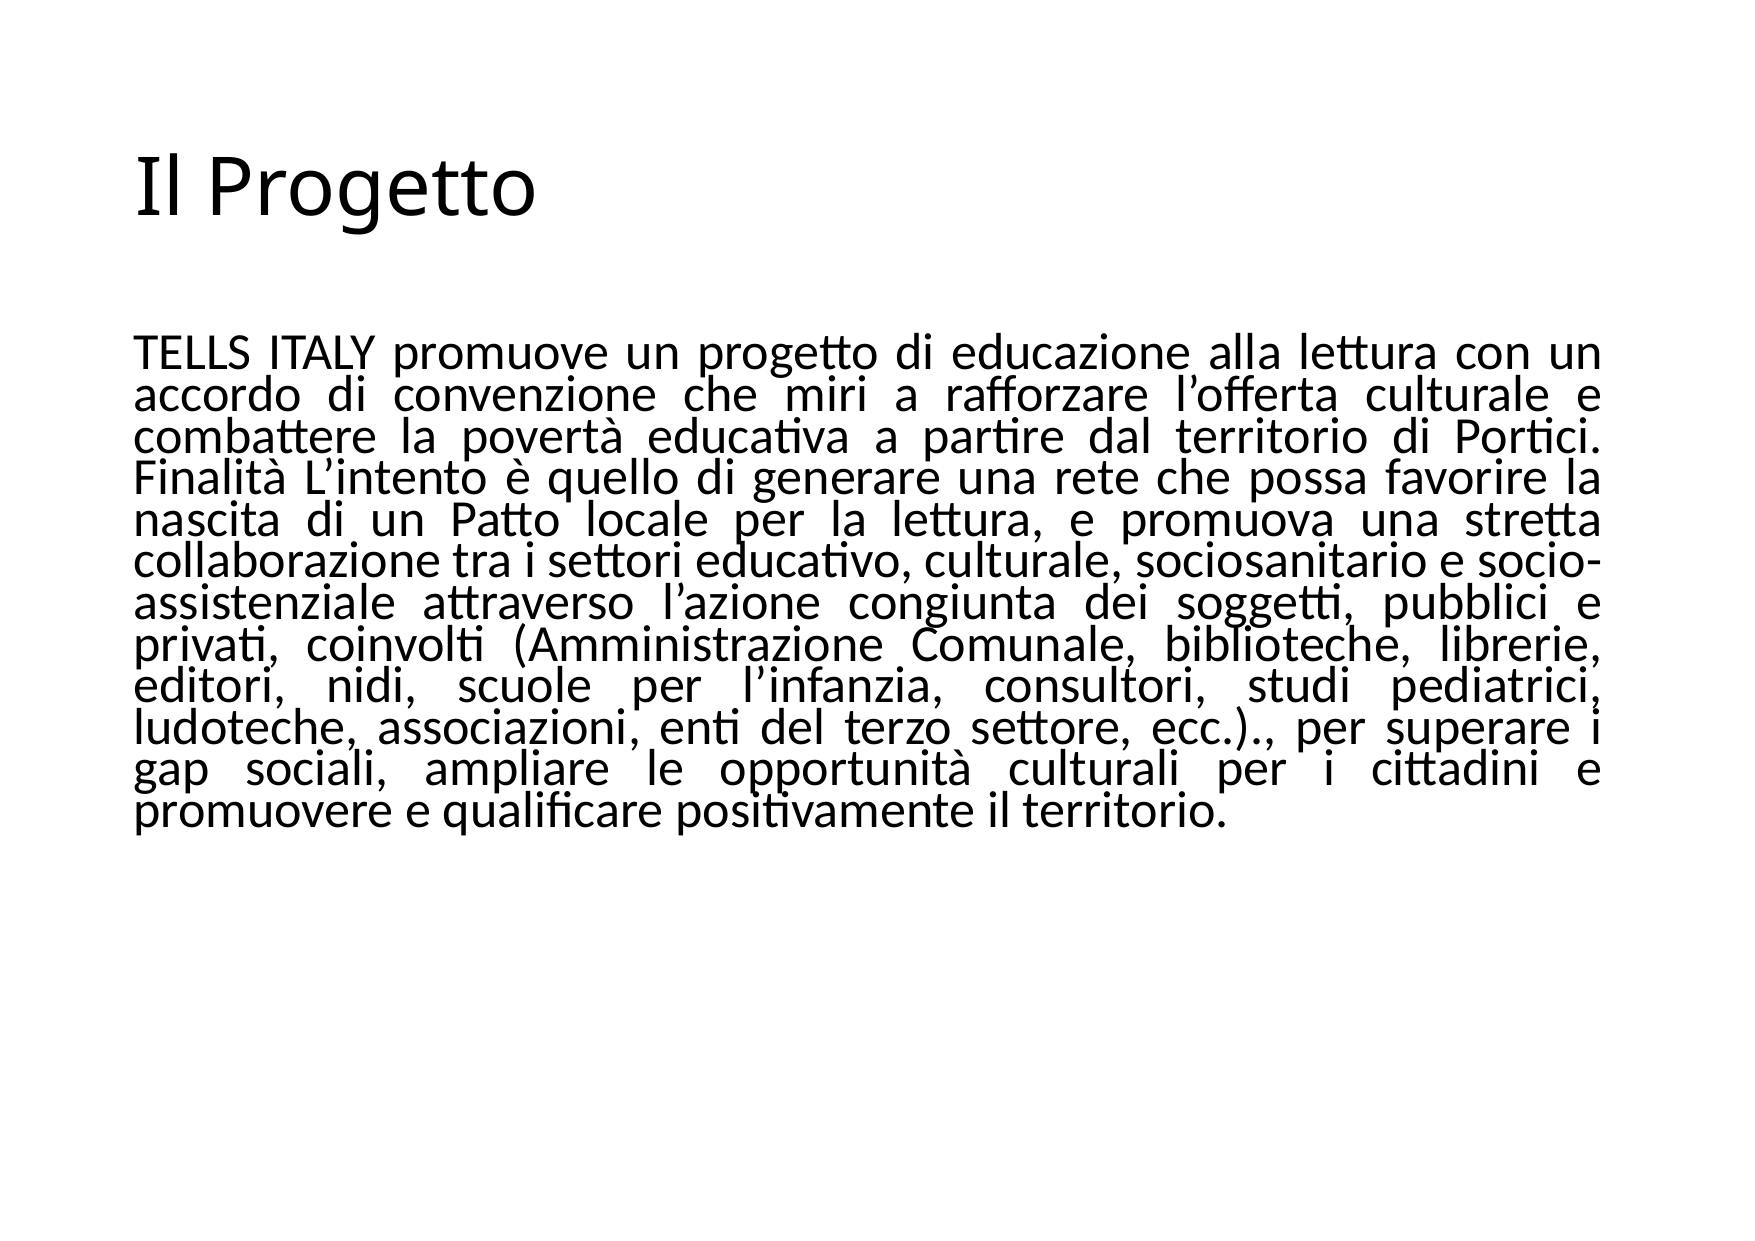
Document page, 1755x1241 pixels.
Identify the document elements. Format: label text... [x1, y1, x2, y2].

title Il Progetto [120, 66, 1634, 306]
list TELLS ITALY promuove un progetto di educazione alla lettura con un accordo di convenzione che miri a rafforzare l’offerta culturale e combattere la povertà educativa a partire dal territorio di Portici. Finalità L’intento è quello di generare una rete che possa favorire la nascita di un Patto locale per la lettura, e promuova una stretta collaborazione tra i settori educativo, culturale, sociosanitario e socio-assistenziale attraverso l’azione congiunta dei soggetti, pubblici e privati, coinvolti (Amministrazione Comunale, biblioteche, librerie, editori, nidi, scuole per l’infanzia, consultori, studi pediatrici, ludoteche, associazioni, enti del terzo settore, ecc.)., per superare i gap sociali, ampliare le opportunità culturali per i cittadini e promuovere e qualificare positivamente il territorio. [120, 330, 1634, 1118]
